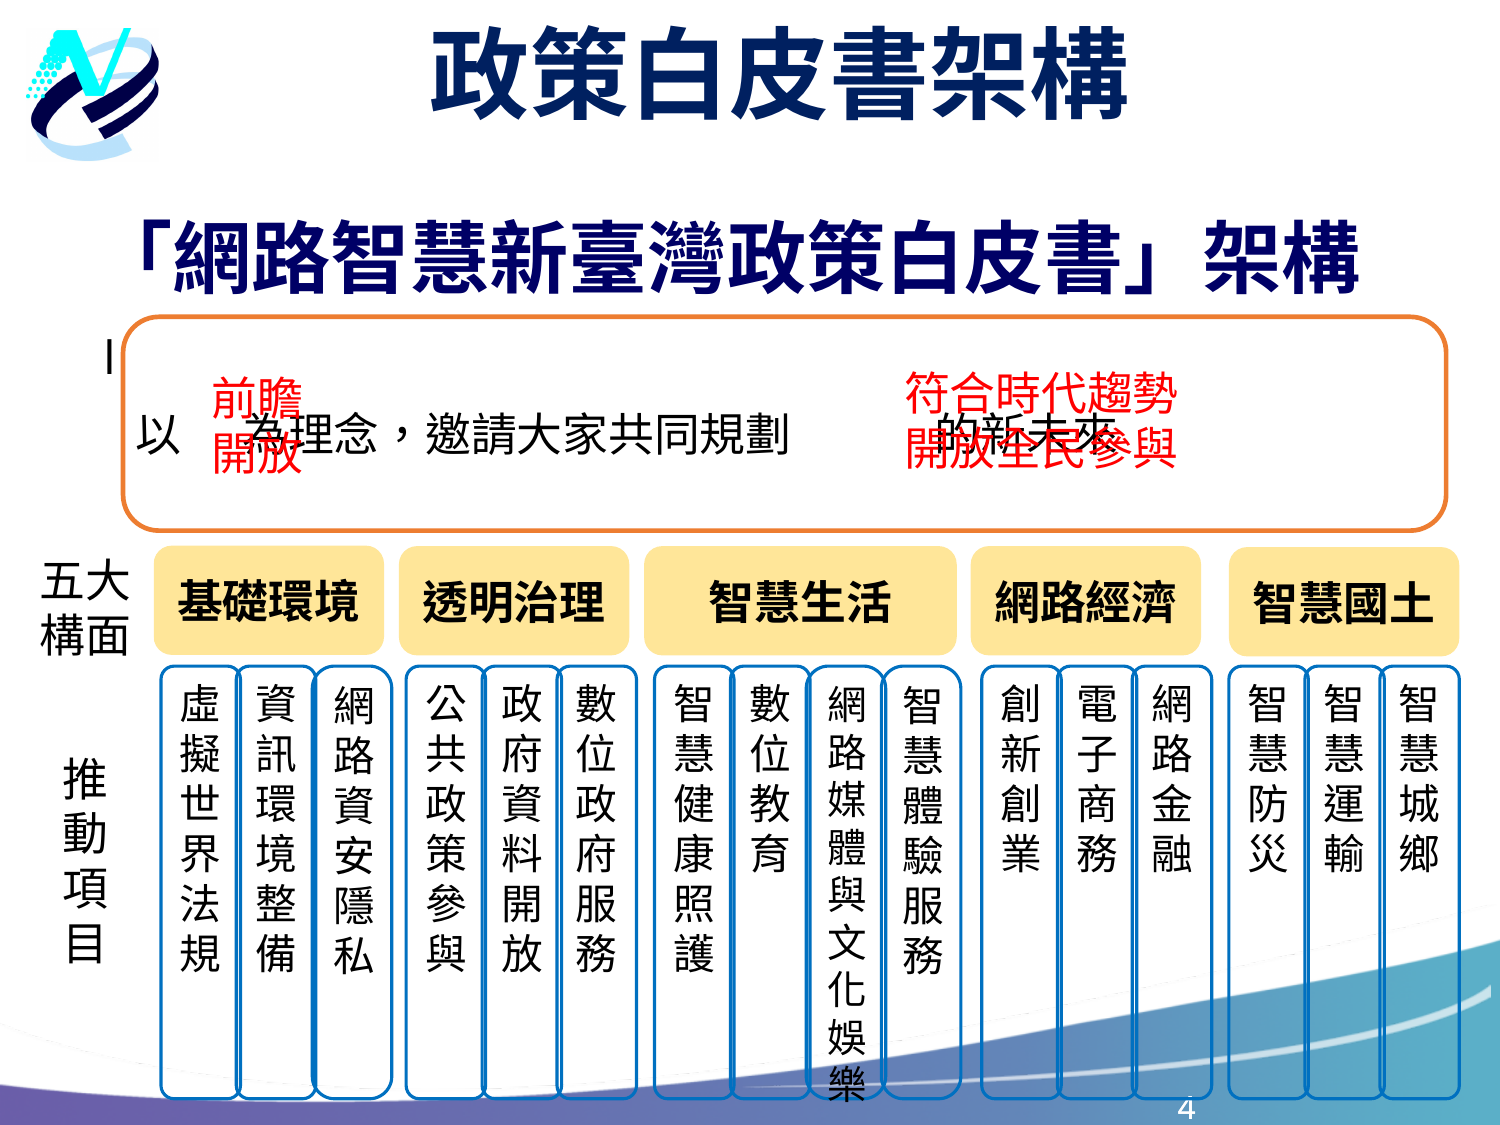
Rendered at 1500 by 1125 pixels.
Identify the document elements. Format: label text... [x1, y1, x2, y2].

text_box 以 為理念，邀請大家共同規劃 的新未來 [88, 317, 1474, 581]
text_box 推動項目 [43, 688, 128, 1032]
text_box 電子商務 [1057, 666, 1134, 1099]
text_box 智慧健康照護 [654, 666, 732, 1099]
text_box 透明治理 [398, 581, 630, 656]
text_box 以 為理念，邀請大家共同規劃 的新未來 [126, 320, 1443, 528]
text_box 符合時代趨勢開放全民參與 [889, 357, 1210, 484]
text_box 數位政府服務 [557, 666, 637, 1099]
text_box 智慧國土 [1228, 581, 1460, 657]
text_box 智慧體驗服務 [881, 666, 961, 1099]
text_box 基礎環境 [248, 581, 257, 594]
text_box 政府資料開放 [482, 666, 559, 1099]
text_box 五大構面 [17, 538, 154, 658]
text_box 網路經濟 [970, 581, 1202, 656]
text_box 數位教育 [730, 666, 810, 1099]
text_box 網路媒體與文化娛樂 [806, 666, 884, 1099]
text_box 智慧生活 [644, 581, 957, 656]
text_box 網路資安隱私 [312, 666, 392, 1099]
text_box 「網路智慧新臺灣政策白皮書」架構 [78, 201, 1445, 313]
text_box 資訊環境整備 [239, 666, 316, 1099]
title 政策白皮書架構 [0, 0, 1500, 158]
text_box 智慧城鄉 [1379, 666, 1460, 1099]
text_box 創新創業 [981, 666, 1059, 1099]
text_box 基礎環境 [154, 581, 385, 655]
text_box 虛擬世界法規 [160, 666, 241, 1099]
text_box 公共政策參與 [406, 666, 484, 1099]
text_box 智慧生活 [869, 610, 883, 616]
text_box 智慧防災 [1228, 666, 1307, 1099]
text_box 基礎環境 [231, 581, 243, 595]
text_box 網路金融 [1132, 666, 1212, 1099]
text_box 前瞻 開放 [196, 362, 330, 489]
text_box 智慧運輸 [1304, 666, 1382, 1099]
text_box 網路經濟 [1055, 594, 1068, 604]
